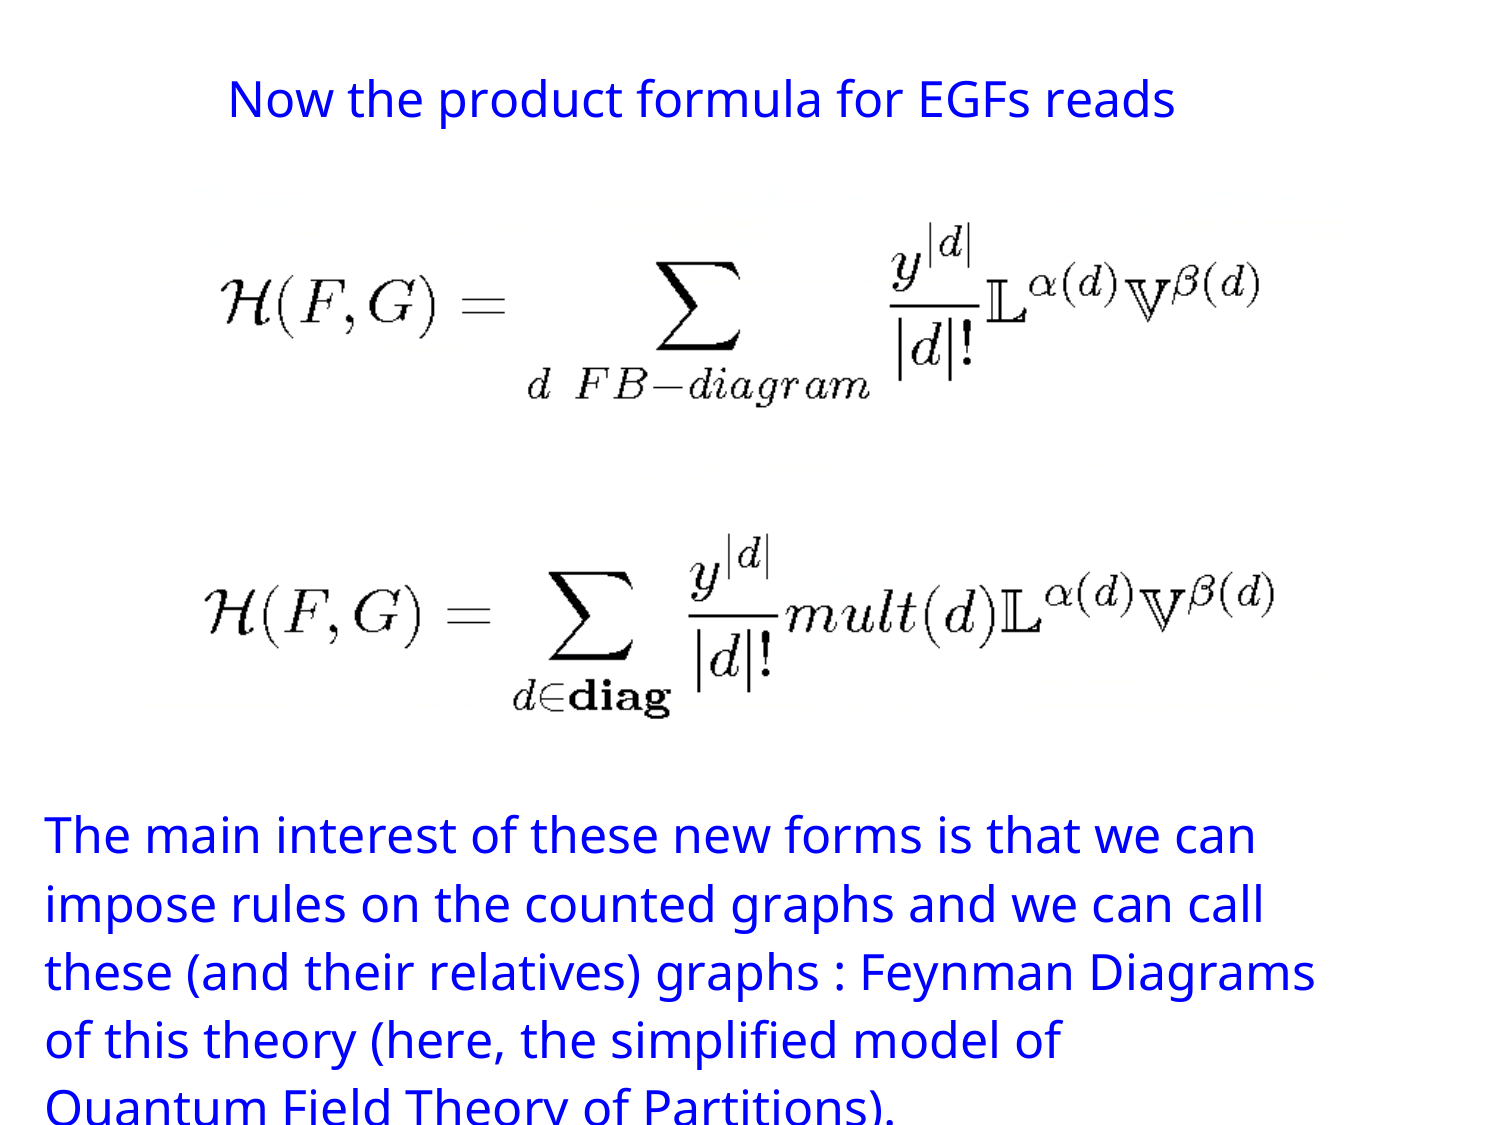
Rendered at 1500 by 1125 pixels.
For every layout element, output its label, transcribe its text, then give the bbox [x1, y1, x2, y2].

text_box Now the product formula for EGFs reads [212, 56, 1192, 140]
picture [145, 187, 1350, 750]
text_box The main interest of these new forms is that we can impose rules on the counted graphs and we can call these (and their relatives) graphs : Feynman Diagrams of this theory (here, the simplified model of Quantum Field Theory of Partitions). [29, 792, 1333, 1125]
